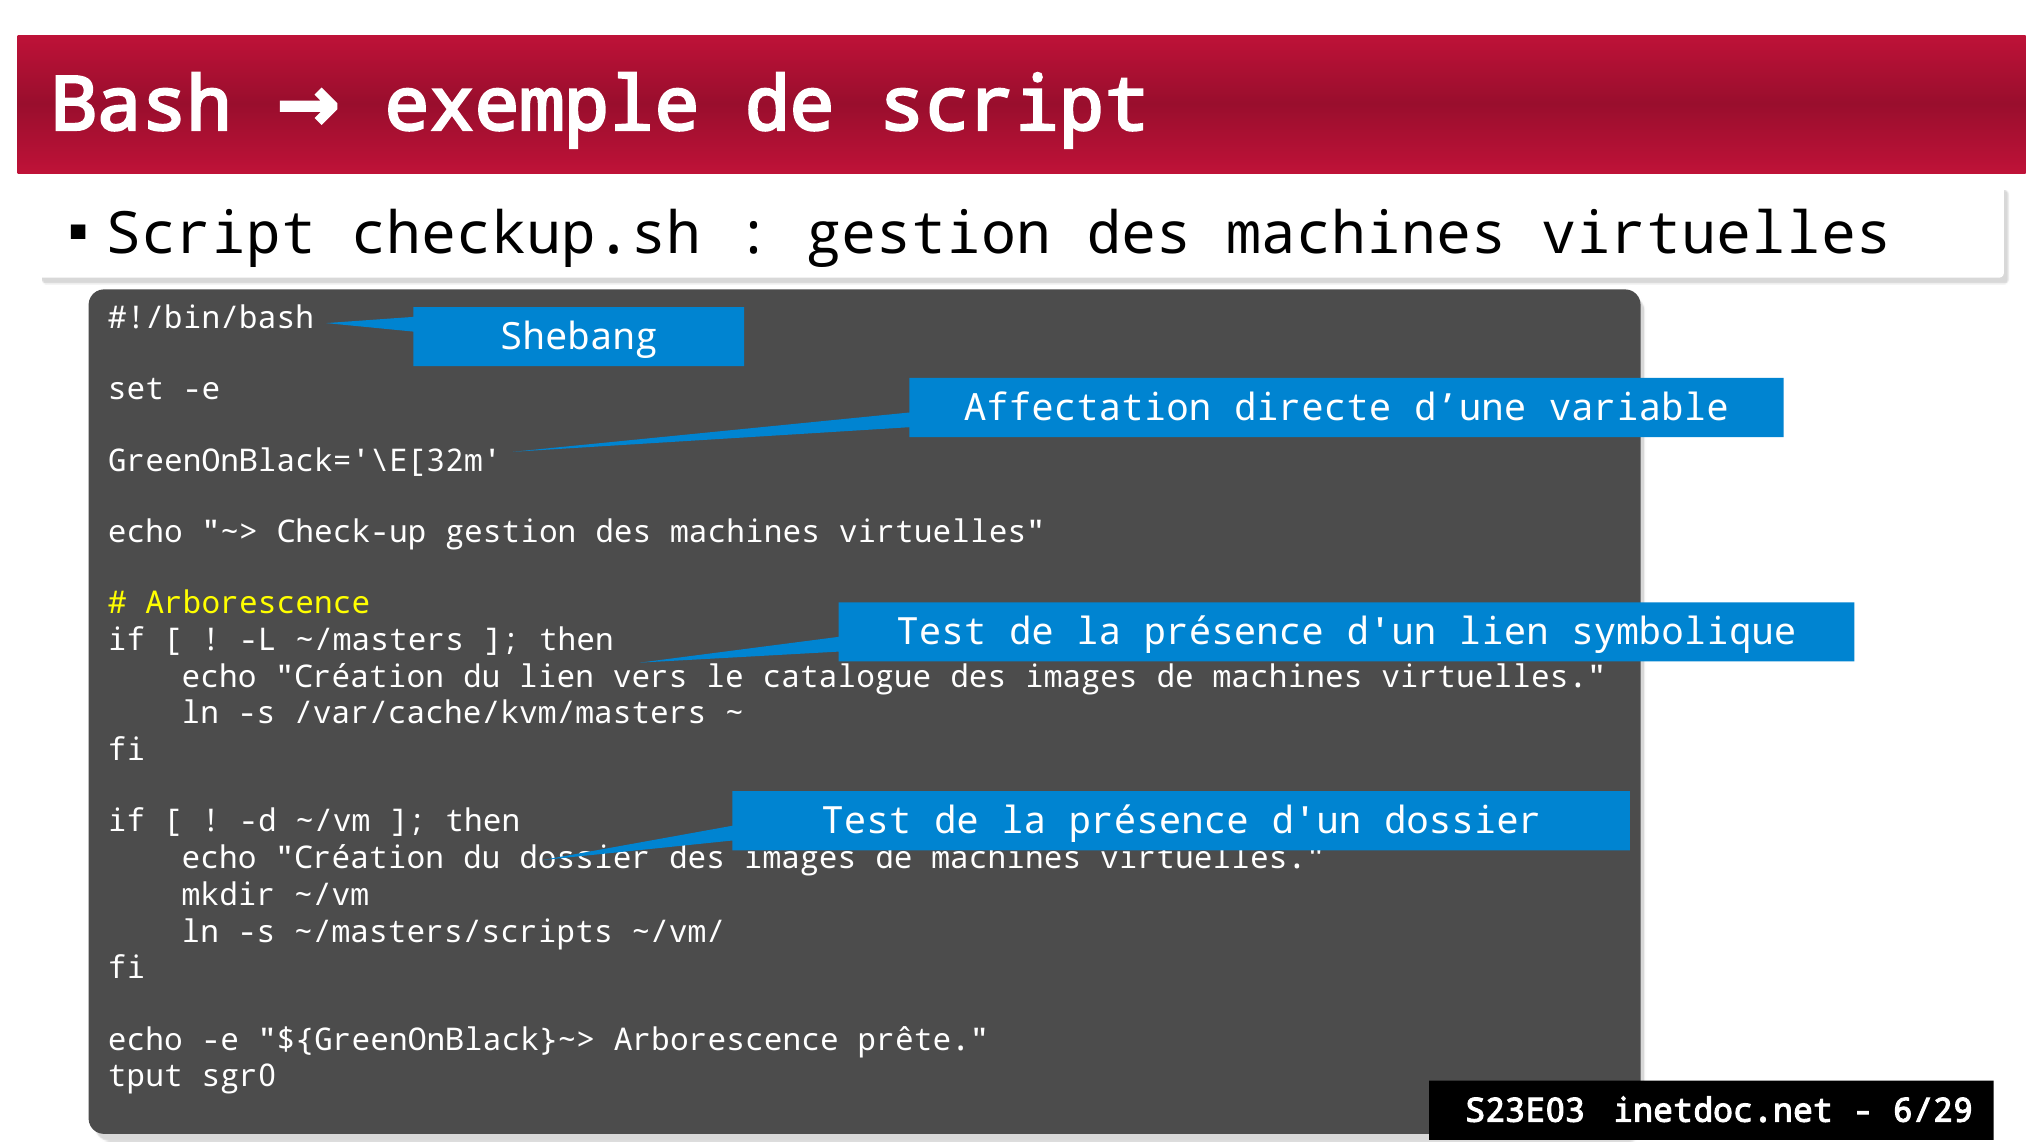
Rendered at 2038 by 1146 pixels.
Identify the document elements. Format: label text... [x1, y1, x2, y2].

text_box Affectation directe d’une variable [513, 377, 1784, 452]
text_box #!/bin/bash set -e GreenOnBlack='\E[32m' echo "~> Check-up gestion des machines virtuelles" # Arborescence if [ ! -L ~/masters ]; then echo "Création du lien vers le catalogue des images de machines virtuelles." ln -s /var/cache/kvm/masters ~ fi if [ ! -d ~/vm ]; then echo "Création du dossier des images de machines virtuelles." mkdir ~/vm ln -s ~/masters/scripts ~/vm/ fi echo -e "${GreenOnBlack}~> Arborescence prête." tput sgr0 [88, 289, 1641, 1134]
text_box Test de la présence d'un dossier [542, 791, 1630, 861]
text_box Bash → exemple de script [17, 35, 2026, 174]
text_box Test de la présence d'un lien symbolique [639, 602, 1855, 663]
text_box Shebang [326, 307, 745, 367]
text_box S23E03 inetdoc.net - <numéro>/29 [1429, 1080, 1994, 1140]
text_box Script checkup.sh : gestion des machines virtuelles [35, 183, 2004, 278]
